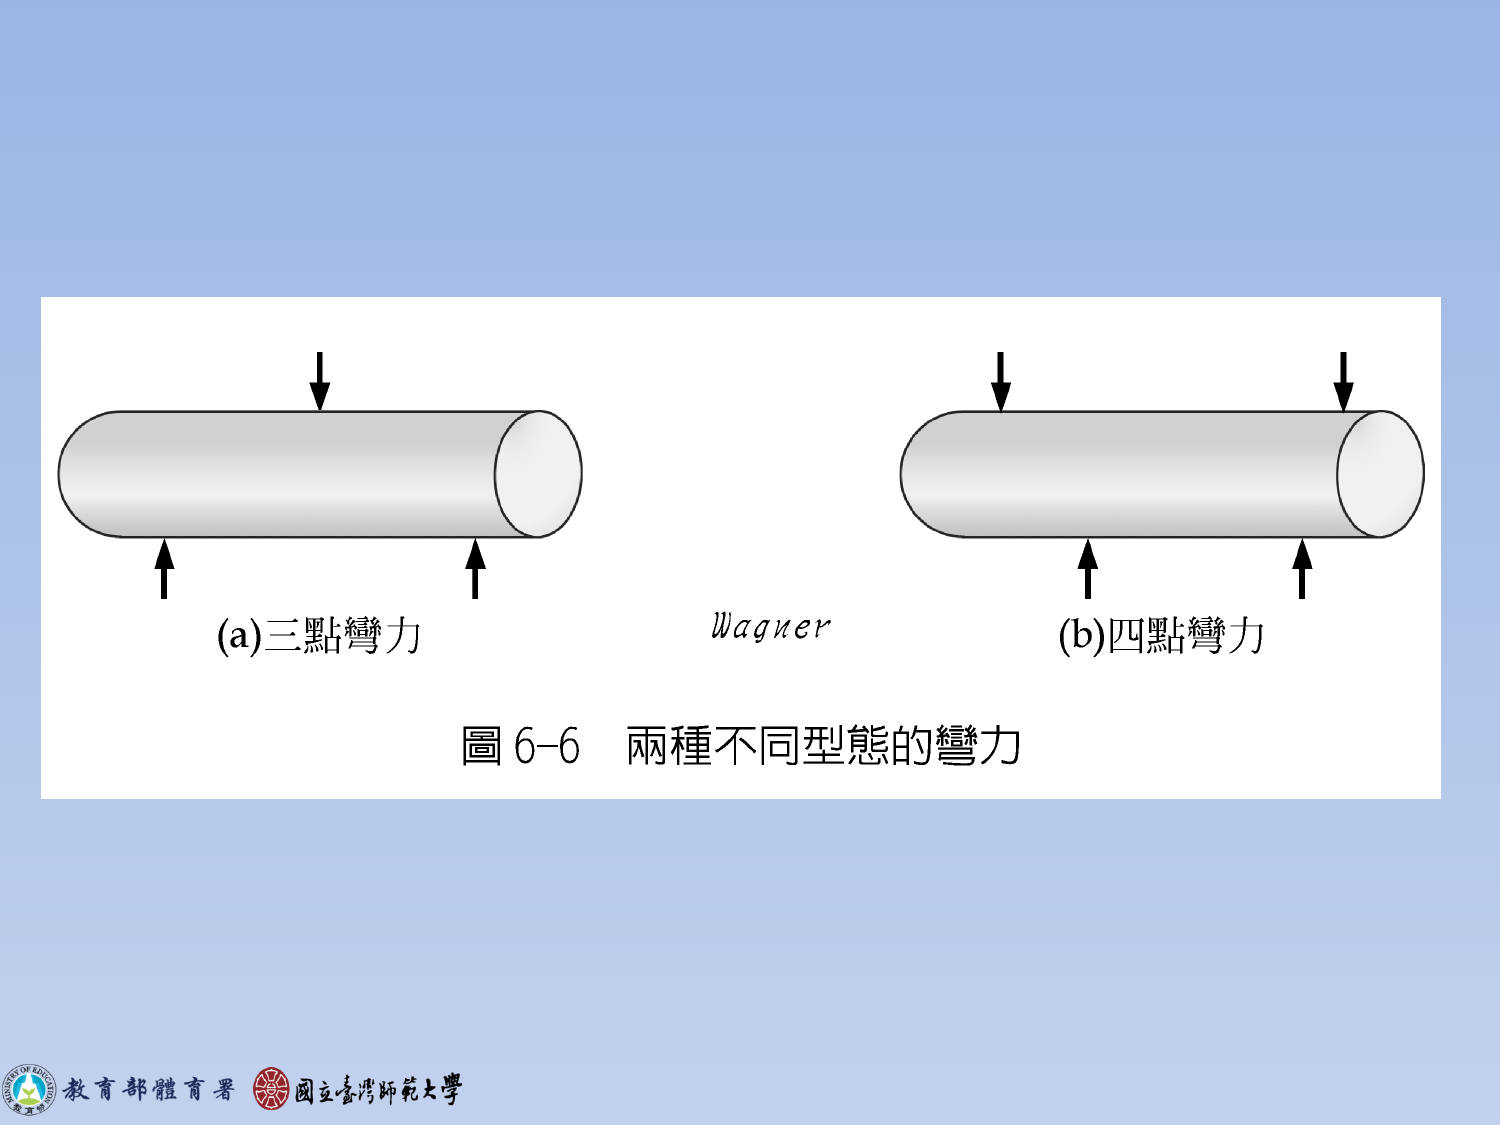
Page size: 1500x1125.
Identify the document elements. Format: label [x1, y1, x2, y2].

picture [41, 297, 1441, 799]
